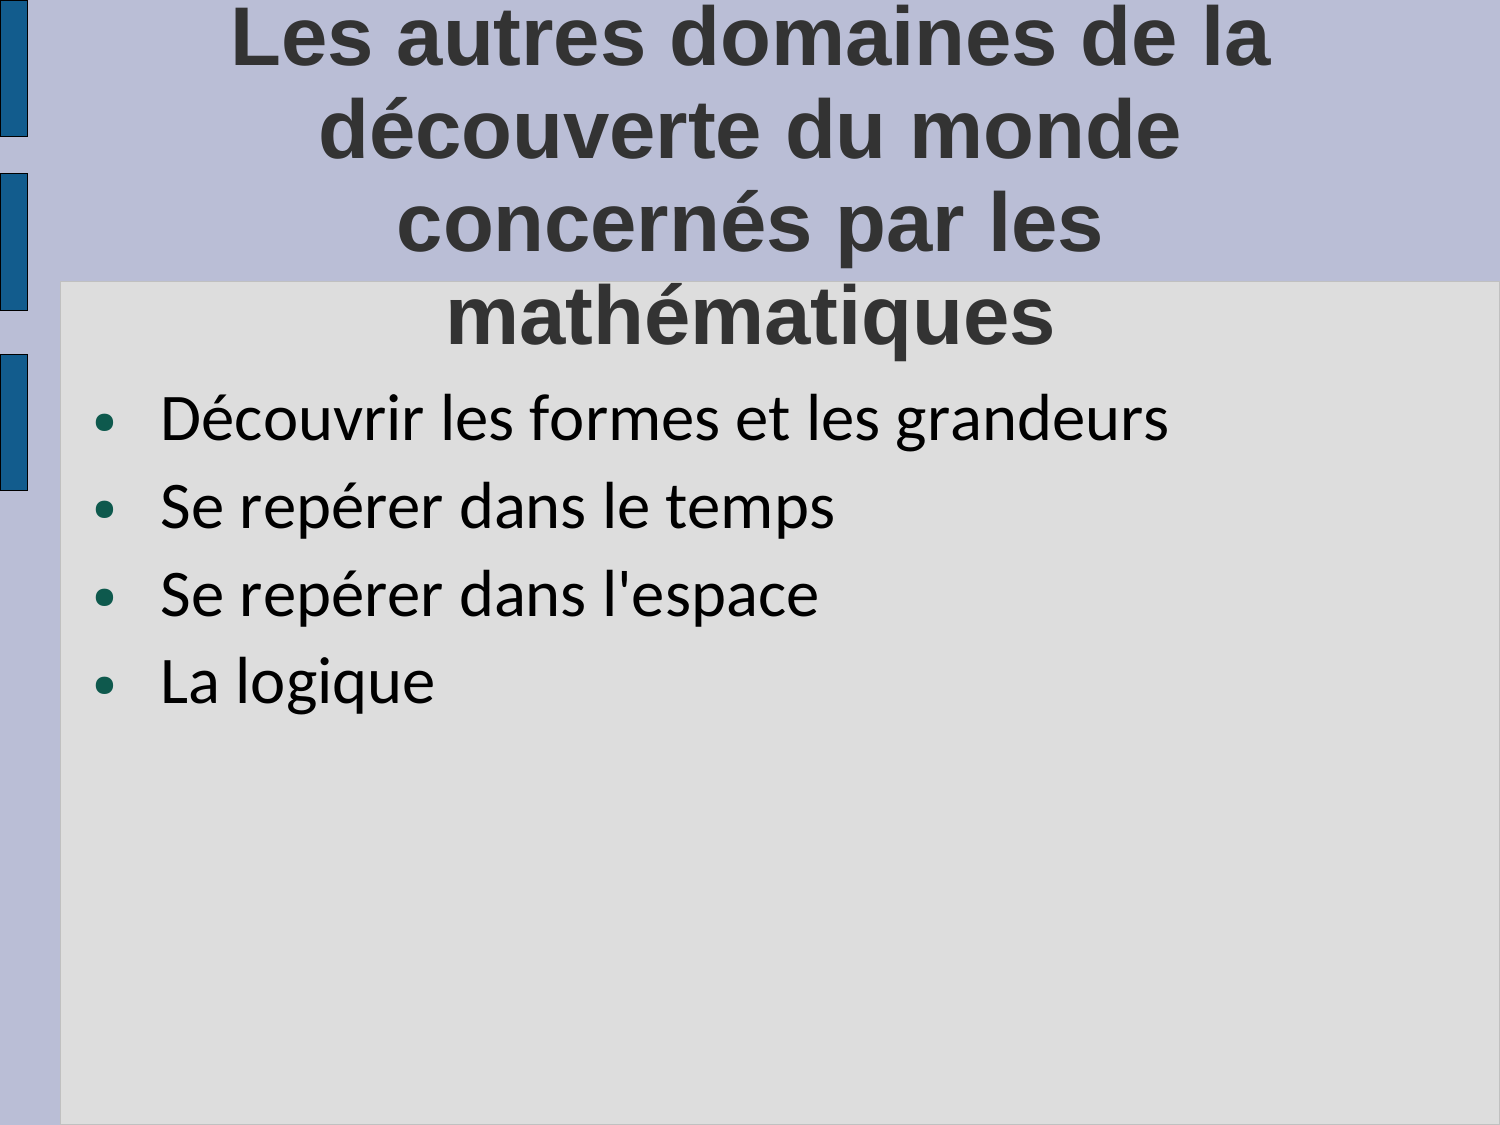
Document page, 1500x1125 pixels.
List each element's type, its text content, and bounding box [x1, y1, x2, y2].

list Découvrir les formes et les grandeurs Se repérer dans le temps Se repérer dans l'espace La logique [75, 295, 1425, 1005]
title Les autres domaines de la découverte du monde concernés par les mathématiques [110, 0, 1392, 295]
